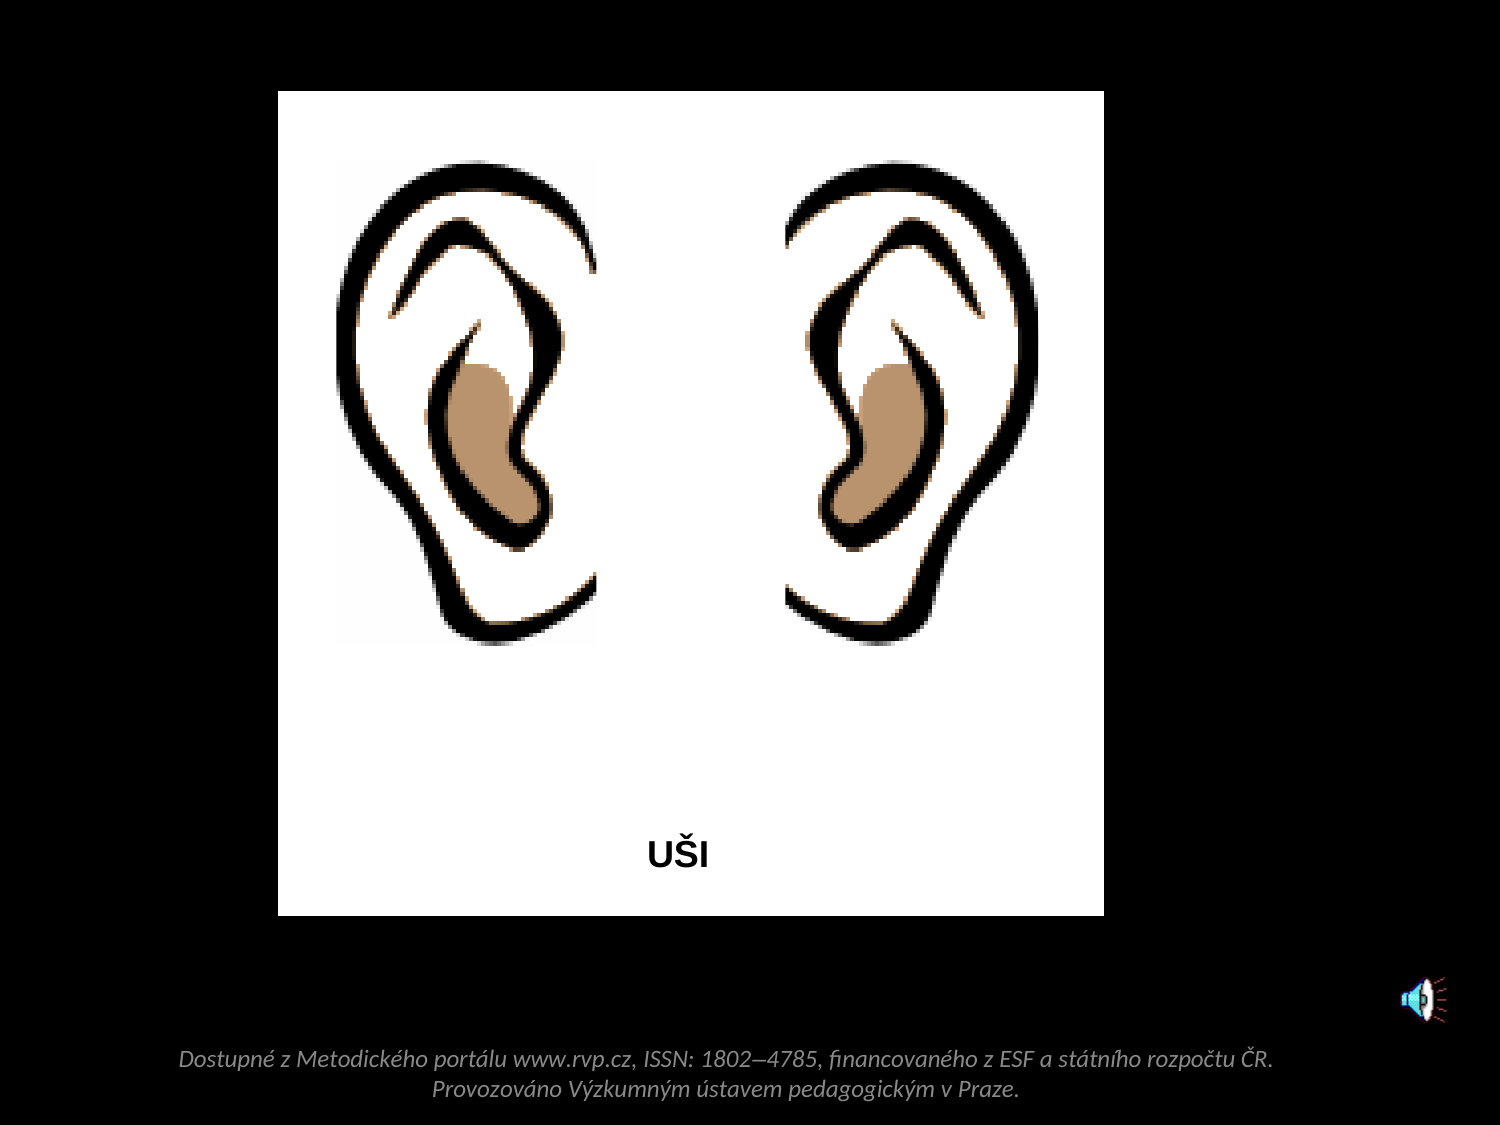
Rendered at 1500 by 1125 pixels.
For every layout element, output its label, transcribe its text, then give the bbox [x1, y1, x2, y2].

text_box UŠI [632, 822, 725, 883]
text_box [277, 89, 1105, 917]
picture [1399, 976, 1450, 1027]
text_box Dostupné z Metodického portálu www.rvp.cz, ISSN: 1802–4785, financovaného z ESF a státního rozpočtu ČR. Provozováno Výzkumným ústavem pedagogickým v Praze. [105, 1042, 1348, 1103]
picture [785, 160, 1039, 646]
picture [336, 160, 597, 646]
